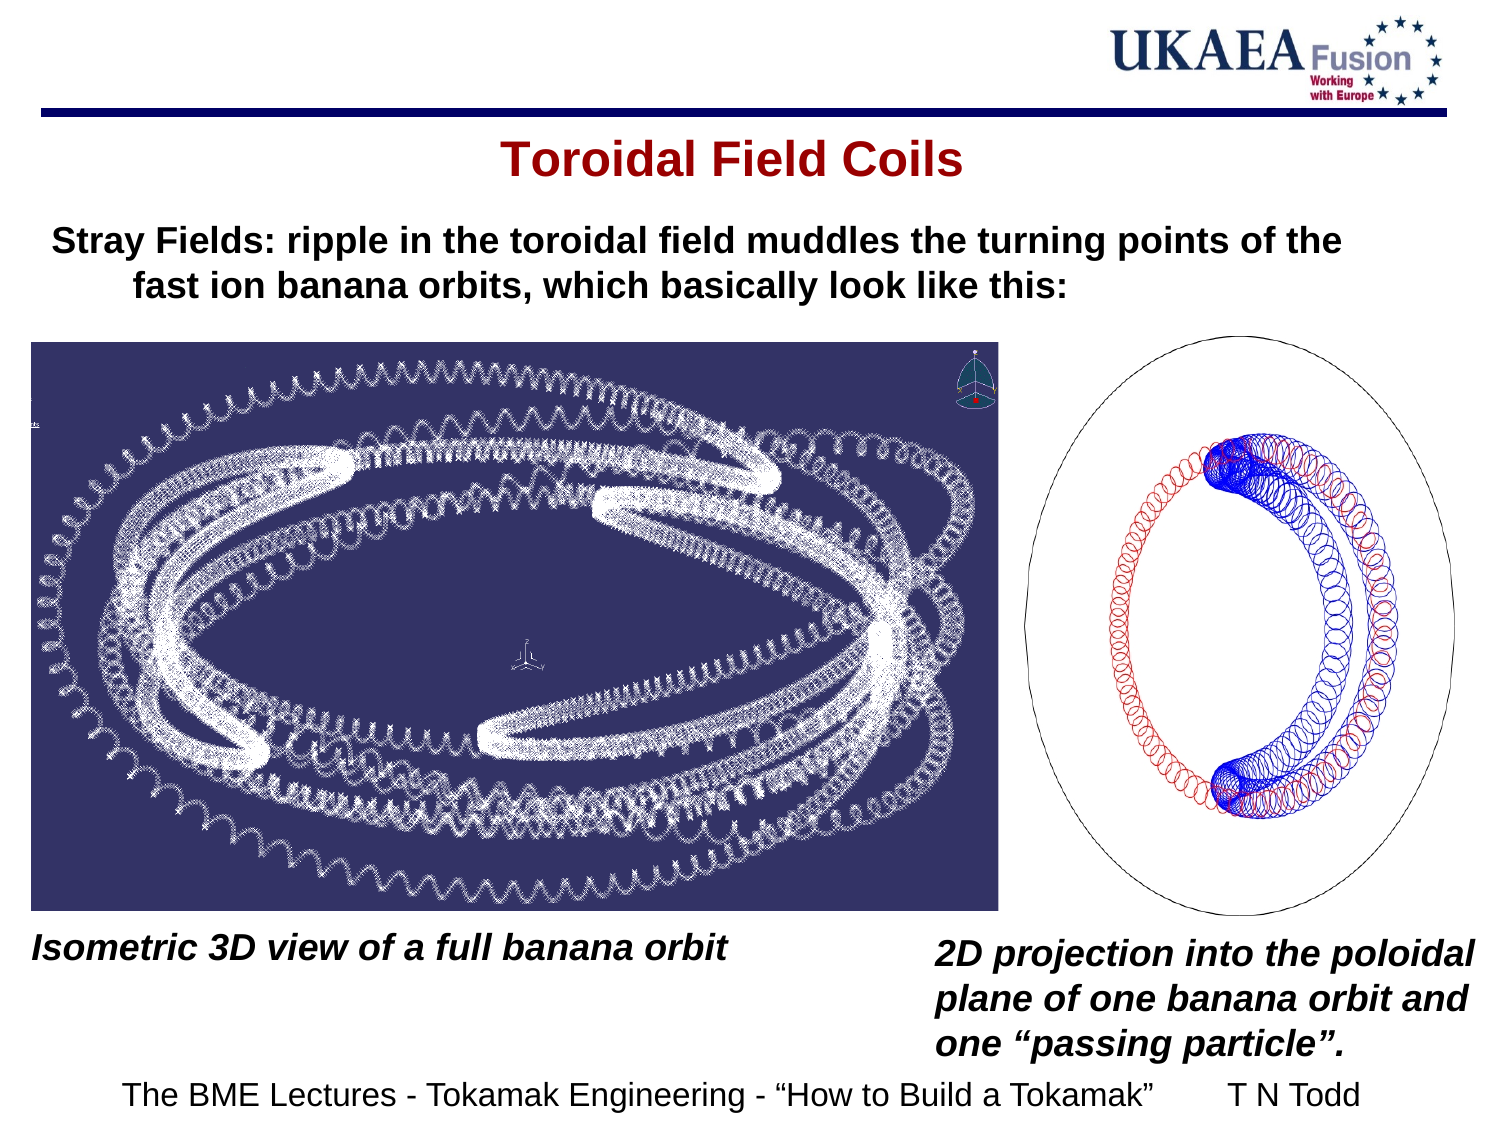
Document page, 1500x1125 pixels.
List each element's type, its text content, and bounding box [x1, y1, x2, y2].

text_box Toroidal Field Coils [430, 119, 1034, 195]
picture [31, 342, 999, 911]
text_box Stray Fields: ripple in the toroidal field muddles the turning points of the fast ion banana orbits, which basically look like this: [36, 208, 1366, 314]
text_box 2D projection into the poloidal plane of one banana orbit and one “passing particle”. [920, 921, 1500, 1073]
picture [1107, 15, 1443, 106]
text_box Isometric 3D view of a full banana orbit [16, 915, 752, 976]
picture [1024, 336, 1455, 916]
